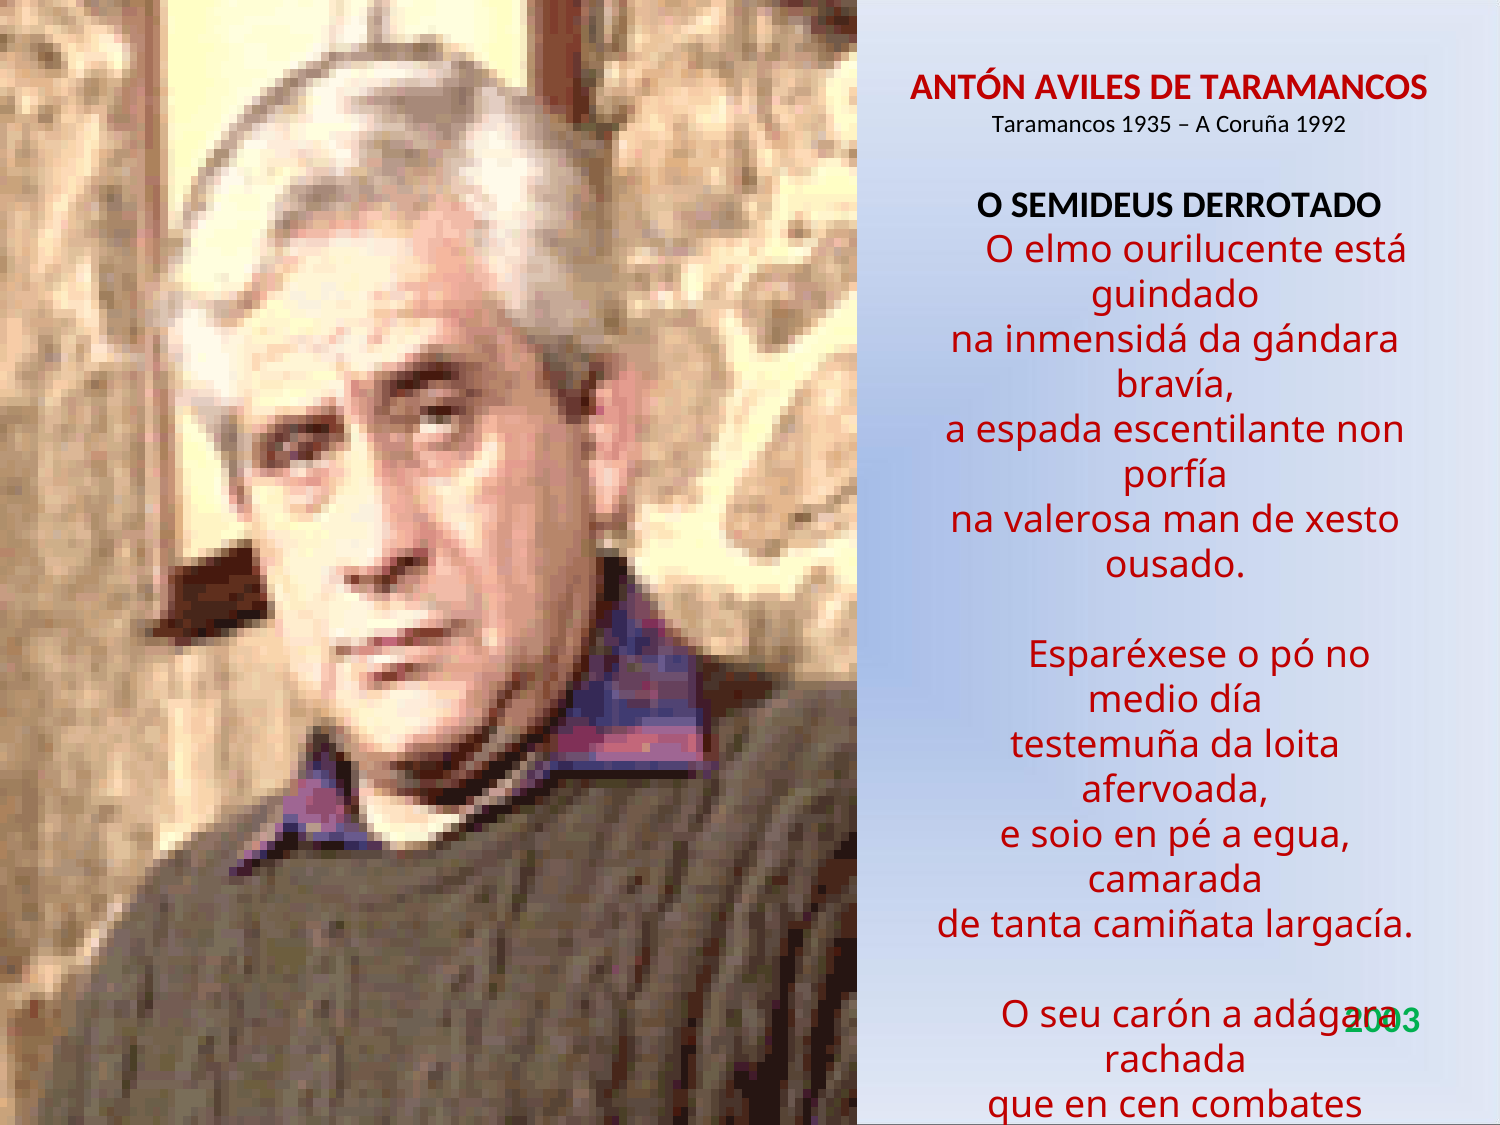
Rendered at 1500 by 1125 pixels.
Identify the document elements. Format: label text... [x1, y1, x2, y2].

picture [0, 0, 1500, 1125]
text_box O SEMIDEUS DERROTADO O elmo ourilucente está guindado na inmensidá da gándara bravía, a espada escentilante non porfía na valerosa man de xesto ousado. Esparéxese o pó no medio día testemuña da loita afervoada, e soio en pé a egua, camarada de tanta camiñata largacía. O seu carón a adágara rachada que en cen combates defendeu seu peito cobre de sombra a testa entusiasmada E sérvelle o terrón de cadaleito e de suario sérvelle a xeada a aquel que en valentía foi perfeito. ( Poemas a Maricarme Pereira) [903, 172, 1447, 1125]
text_box ANTÓN AVILES DE TARAMANCOS Taramancos 1935 – A Coruña 1992 [868, 54, 1471, 146]
